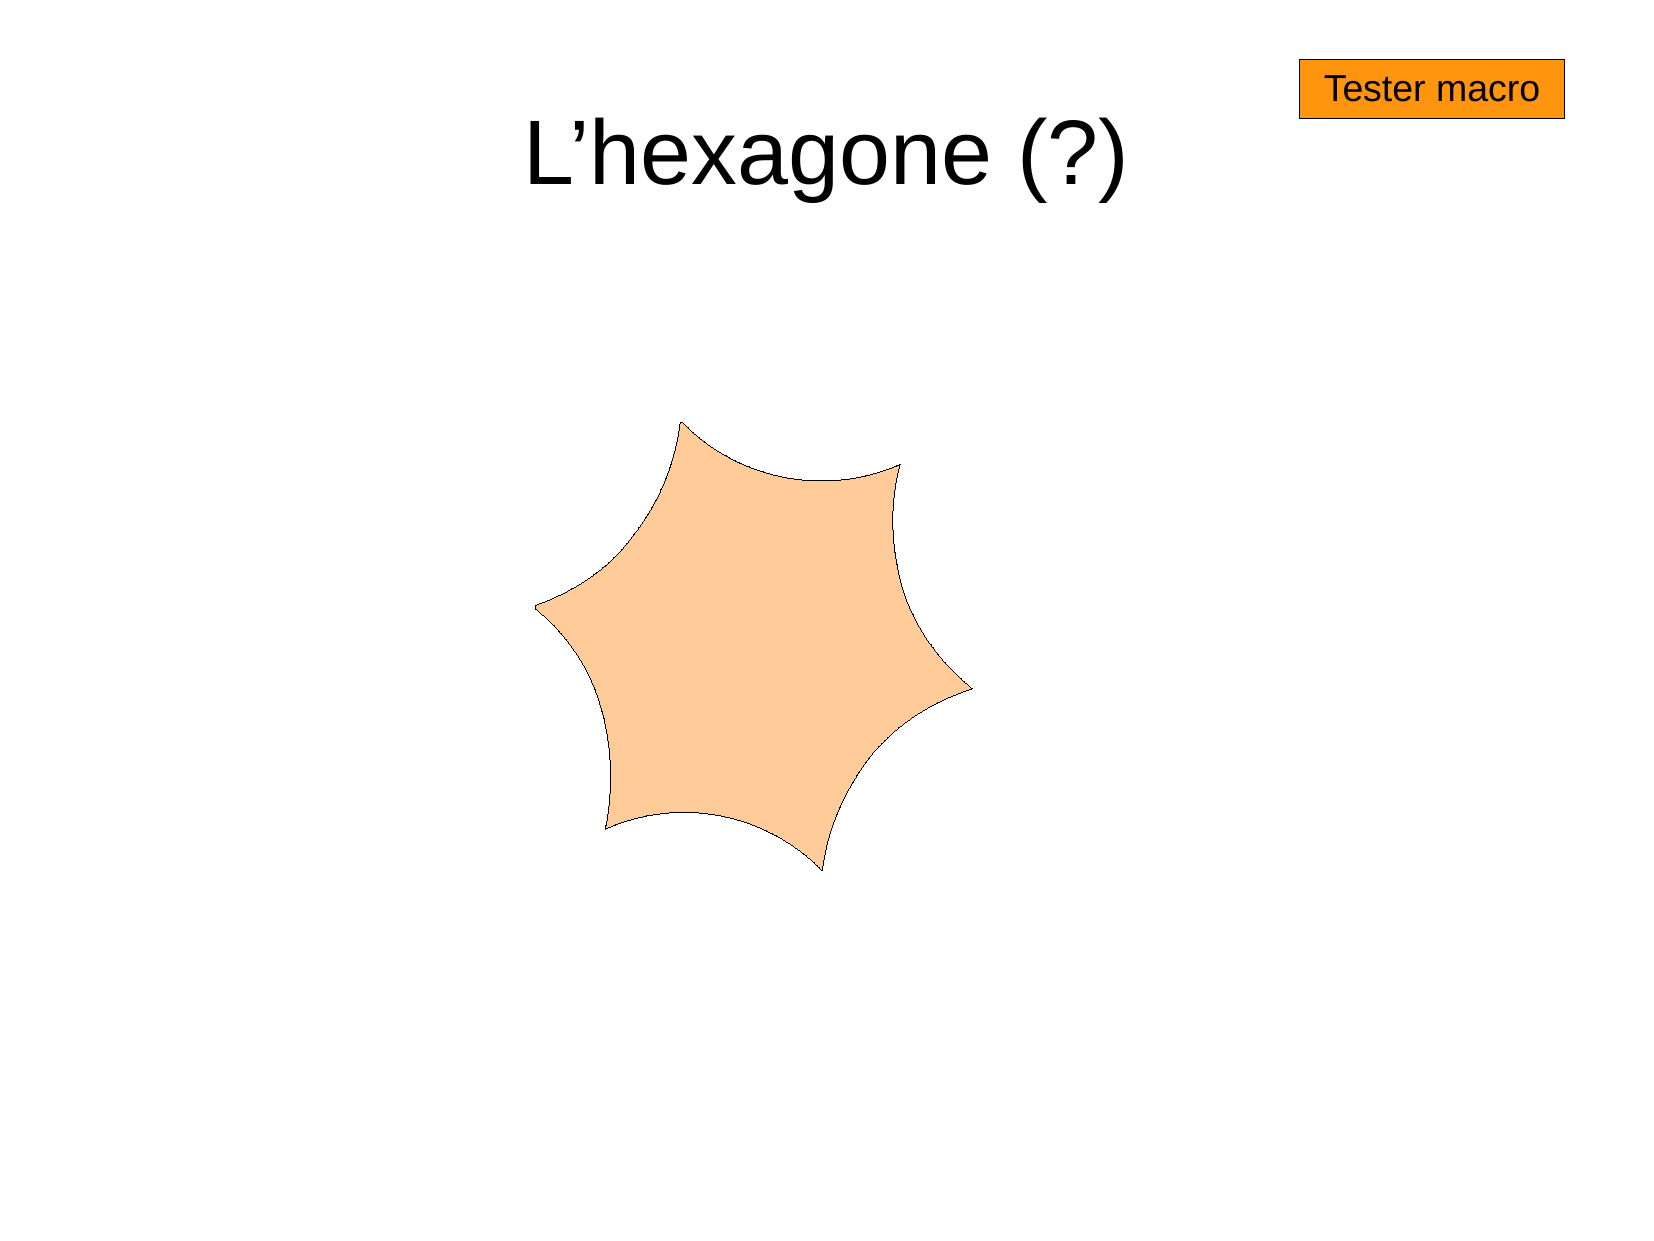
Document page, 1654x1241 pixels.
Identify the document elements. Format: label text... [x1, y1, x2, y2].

text_box [535, 422, 973, 871]
title L’hexagone (?) [82, 56, 1571, 250]
